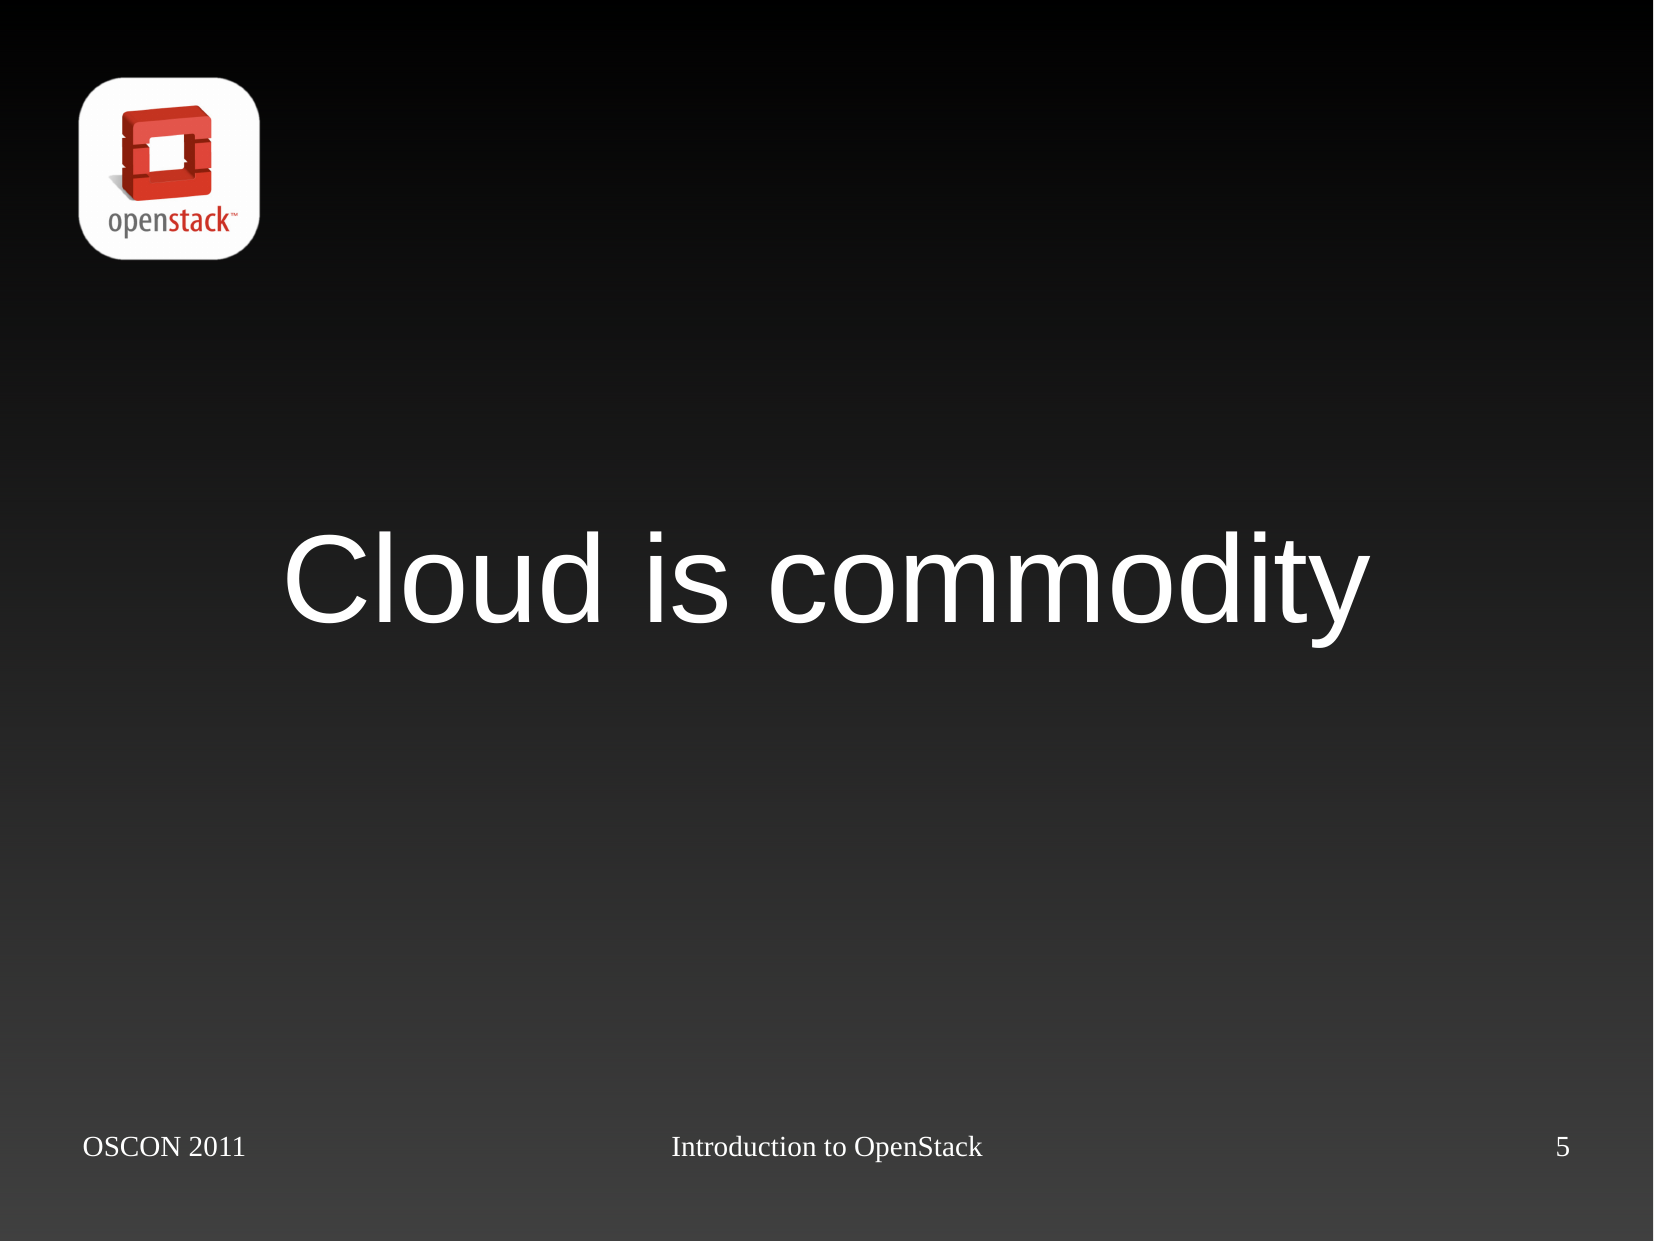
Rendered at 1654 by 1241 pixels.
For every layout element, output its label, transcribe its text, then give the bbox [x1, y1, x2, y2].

picture [0, 0, 1654, 1241]
subtitle Cloud is commodity [82, 56, 1571, 1102]
